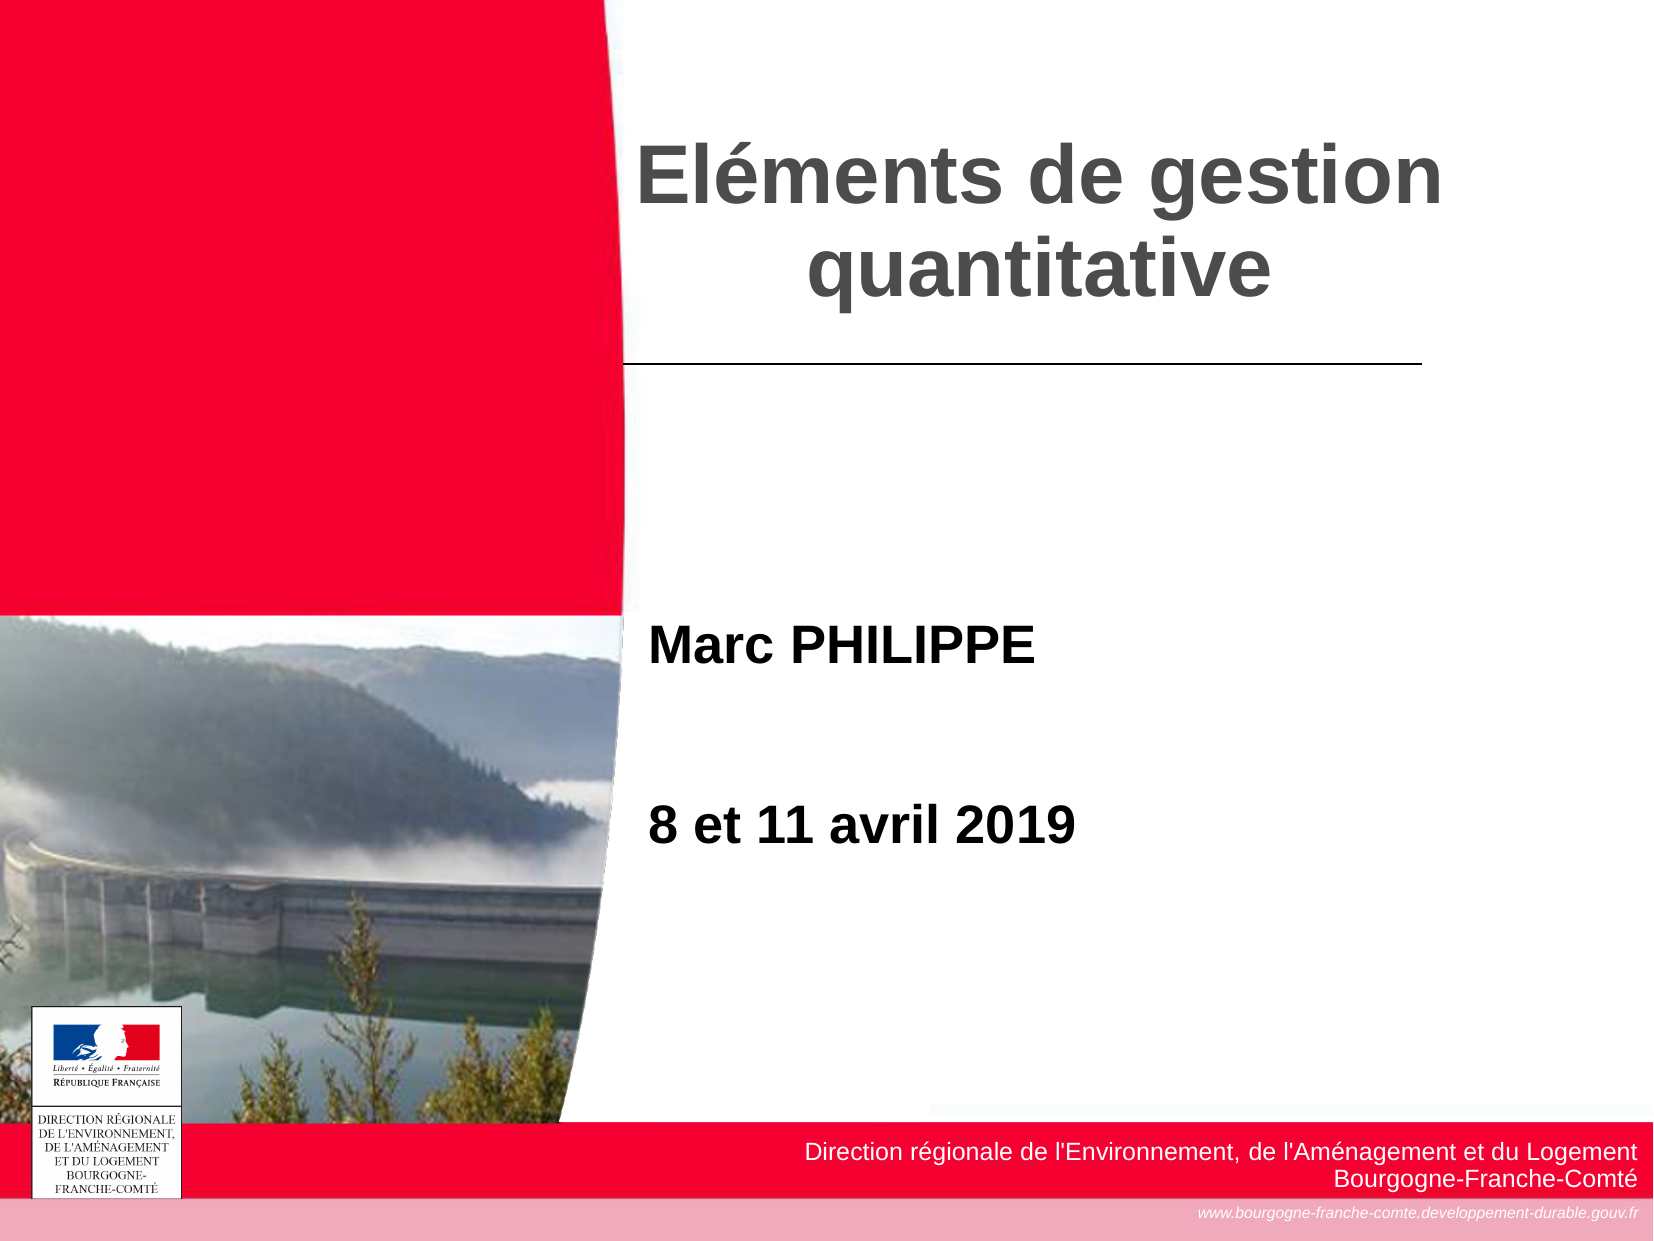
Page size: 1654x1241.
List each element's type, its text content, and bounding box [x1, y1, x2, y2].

picture [0, 0, 1654, 1241]
subtitle Marc PHILIPPE 8 et 11 avril 2019 [648, 539, 1619, 931]
title Eléments de gestion quantitative [540, 52, 1539, 391]
